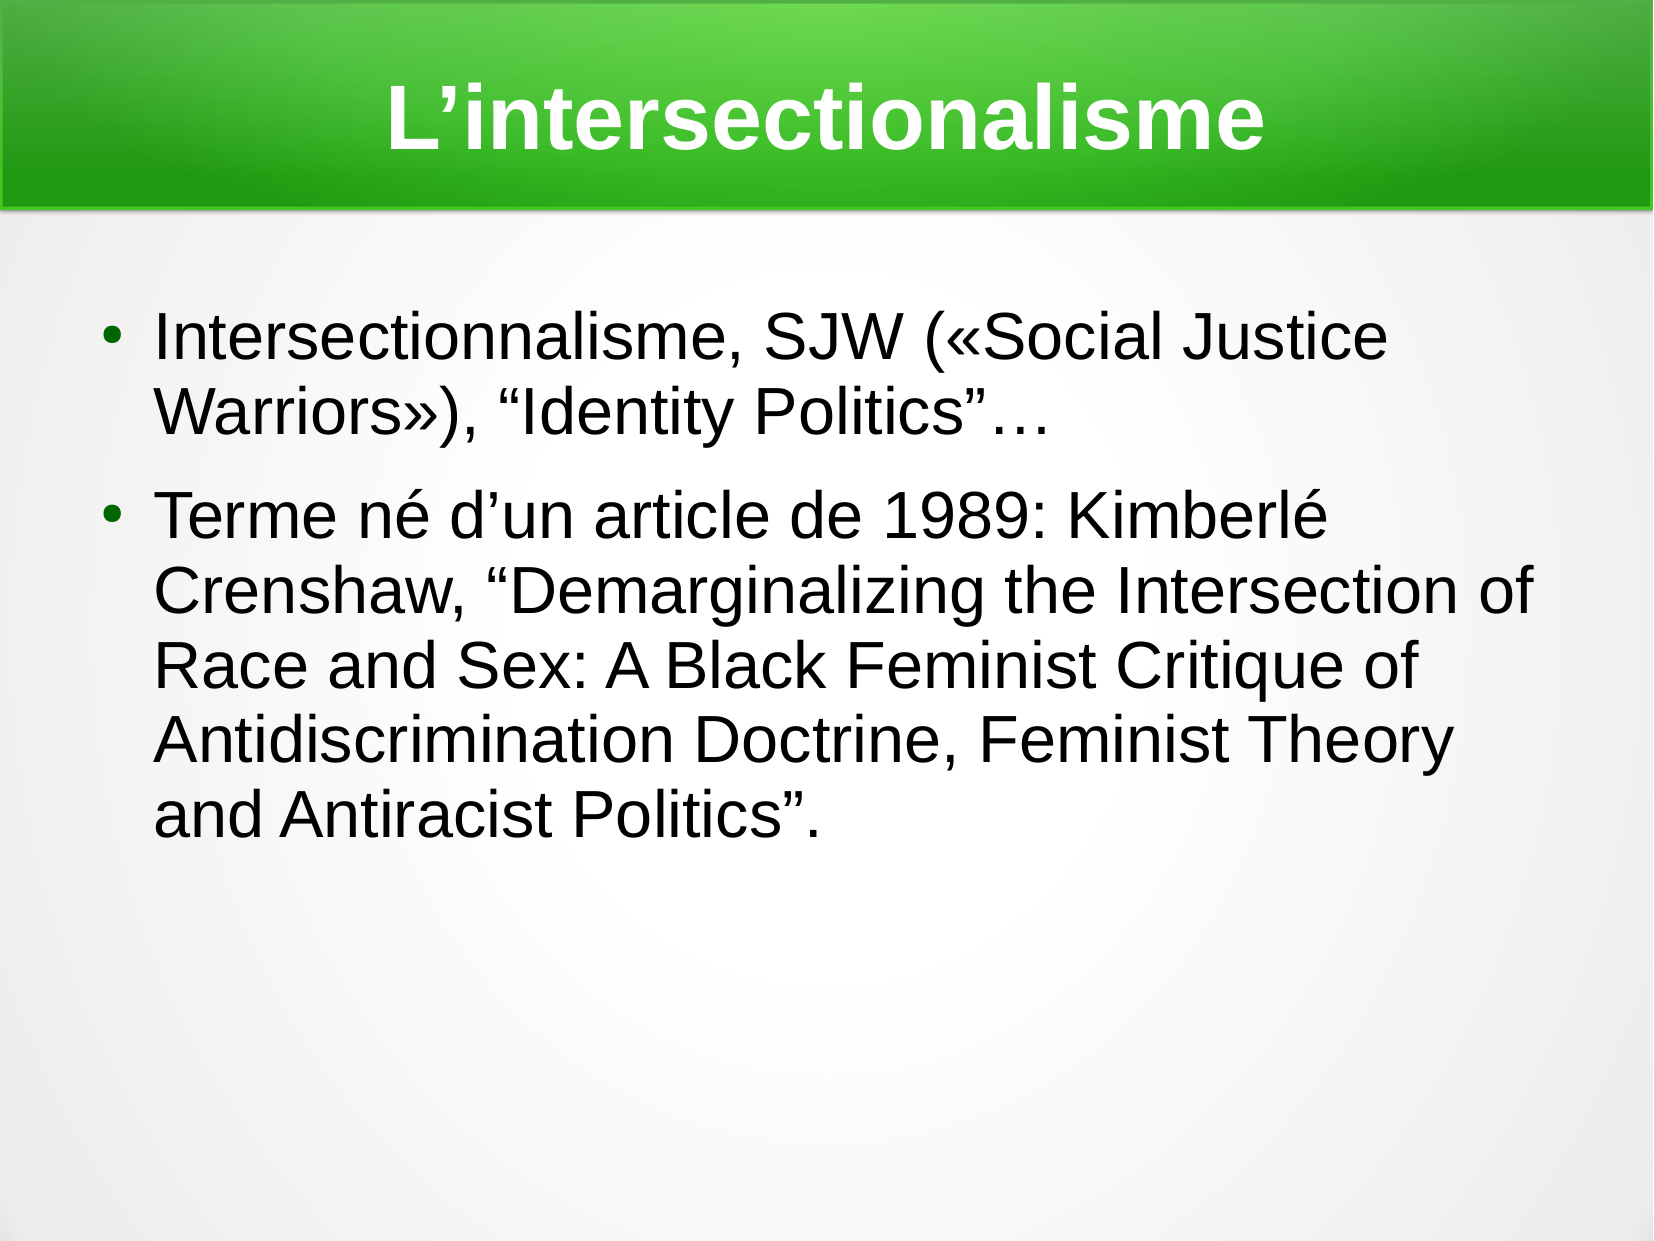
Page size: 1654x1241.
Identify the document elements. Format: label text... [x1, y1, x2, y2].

title L’intersectionalisme [82, 47, 1571, 190]
list Intersectionnalisme, SJW («Social Justice Warriors»), “Identity Politics”… Terme né d’un article de 1989: Kimberlé Crenshaw, “Demarginalizing the Intersection of Race and Sex: A Black Feminist Critique of Antidiscrimination Doctrine, Feminist Theory and Antiracist Politics”. [82, 299, 1571, 1019]
